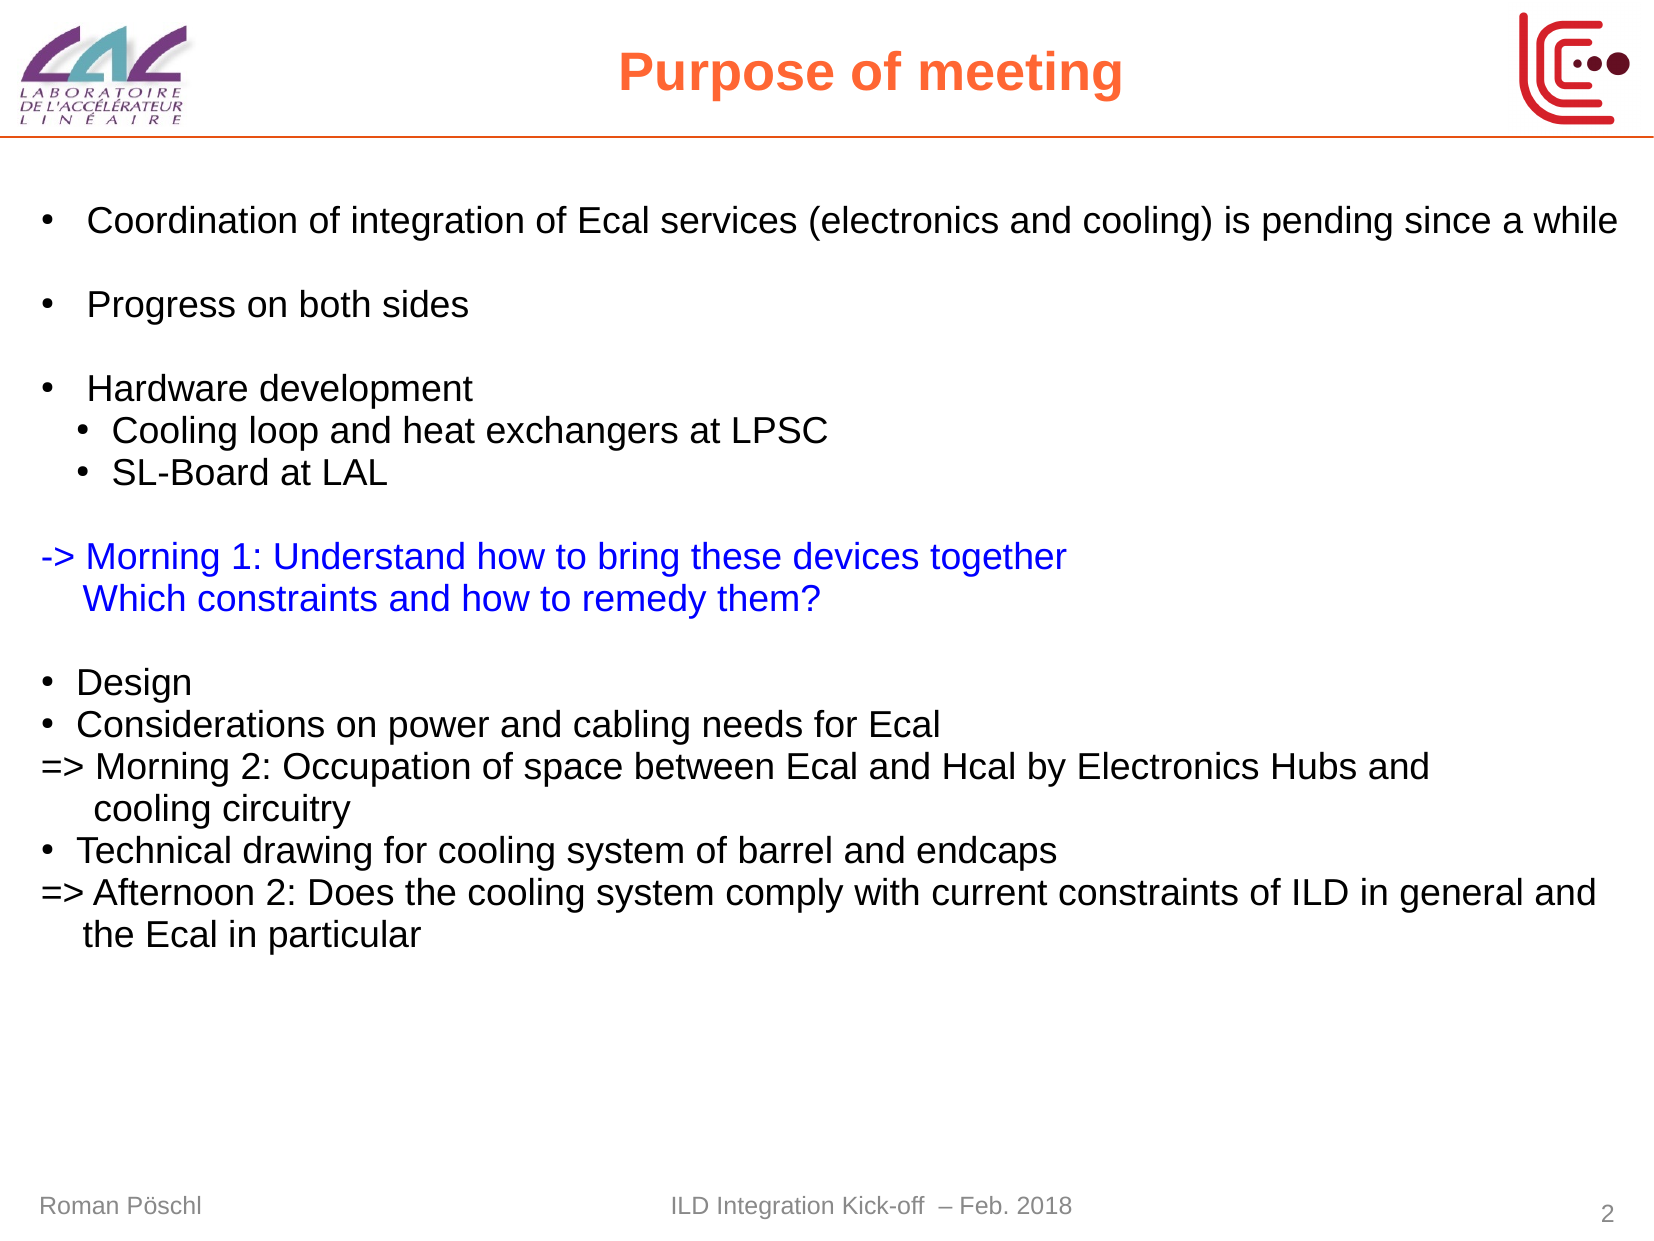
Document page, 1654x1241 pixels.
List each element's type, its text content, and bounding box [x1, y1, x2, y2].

picture [1508, 2, 1641, 135]
text_box Coordination of integration of Ecal services (electronics and cooling) is pending since a while Progress on both sides Hardware development Cooling loop and heat exchangers at LPSC SL-Board at LAL -> Morning 1: Understand how to bring these devices together Which constraints and how to remedy them? Design Considerations on power and cabling needs for Ecal => Morning 2: Occupation of space between Ecal and Hcal by Electronics Hubs and cooling circuitry Technical drawing for cooling system of barrel and endcaps => Afternoon 2: Does the cooling system comply with current constraints of ILD in general and the Ecal in particular [26, 192, 1636, 1006]
title Purpose of meeting [128, 29, 1617, 113]
picture [17, 22, 199, 127]
